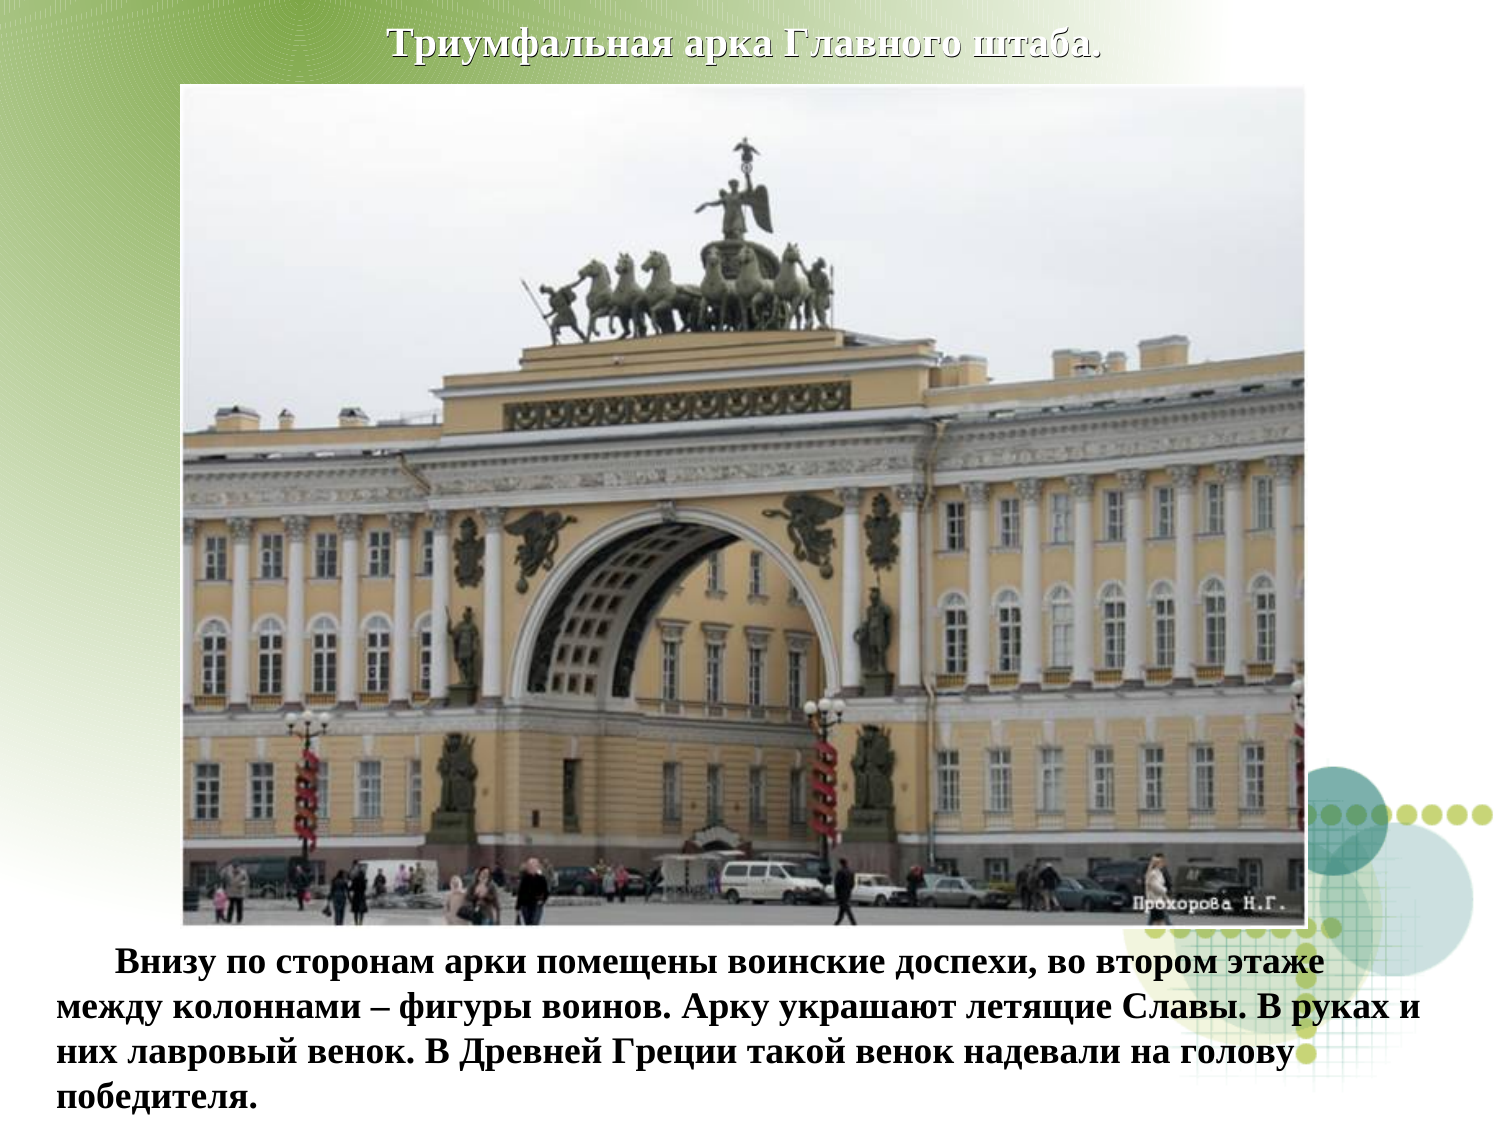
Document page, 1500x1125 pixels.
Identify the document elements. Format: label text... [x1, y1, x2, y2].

title Триумфальная арка Главного штаба. [29, 7, 1459, 78]
list Внизу по сторонам арки помещены воинские доспехи, во втором этаже между колоннами – фигуры воинов. Арку украшают летящие Славы. В руках и них лавровый венок. В Древней Греции такой венок надевали на голову победителя. [41, 928, 1447, 1090]
picture [180, 84, 1500, 1098]
